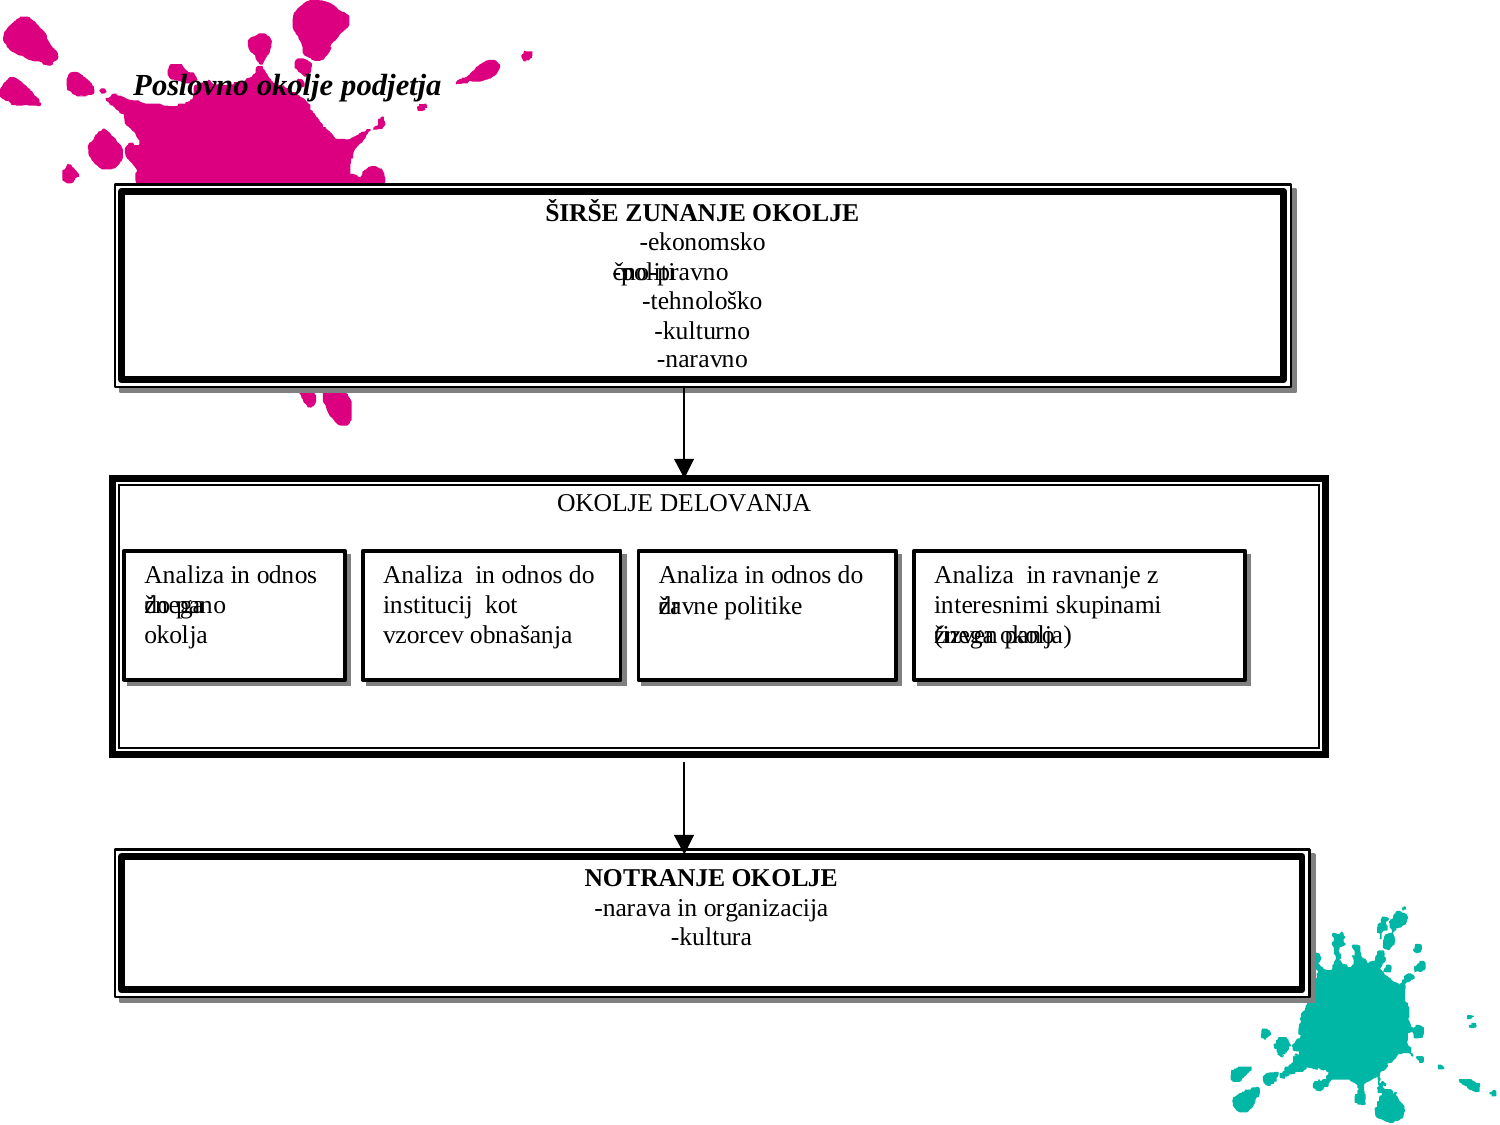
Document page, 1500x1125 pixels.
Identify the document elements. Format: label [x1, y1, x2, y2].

text_box [107, 37, 1330, 1076]
